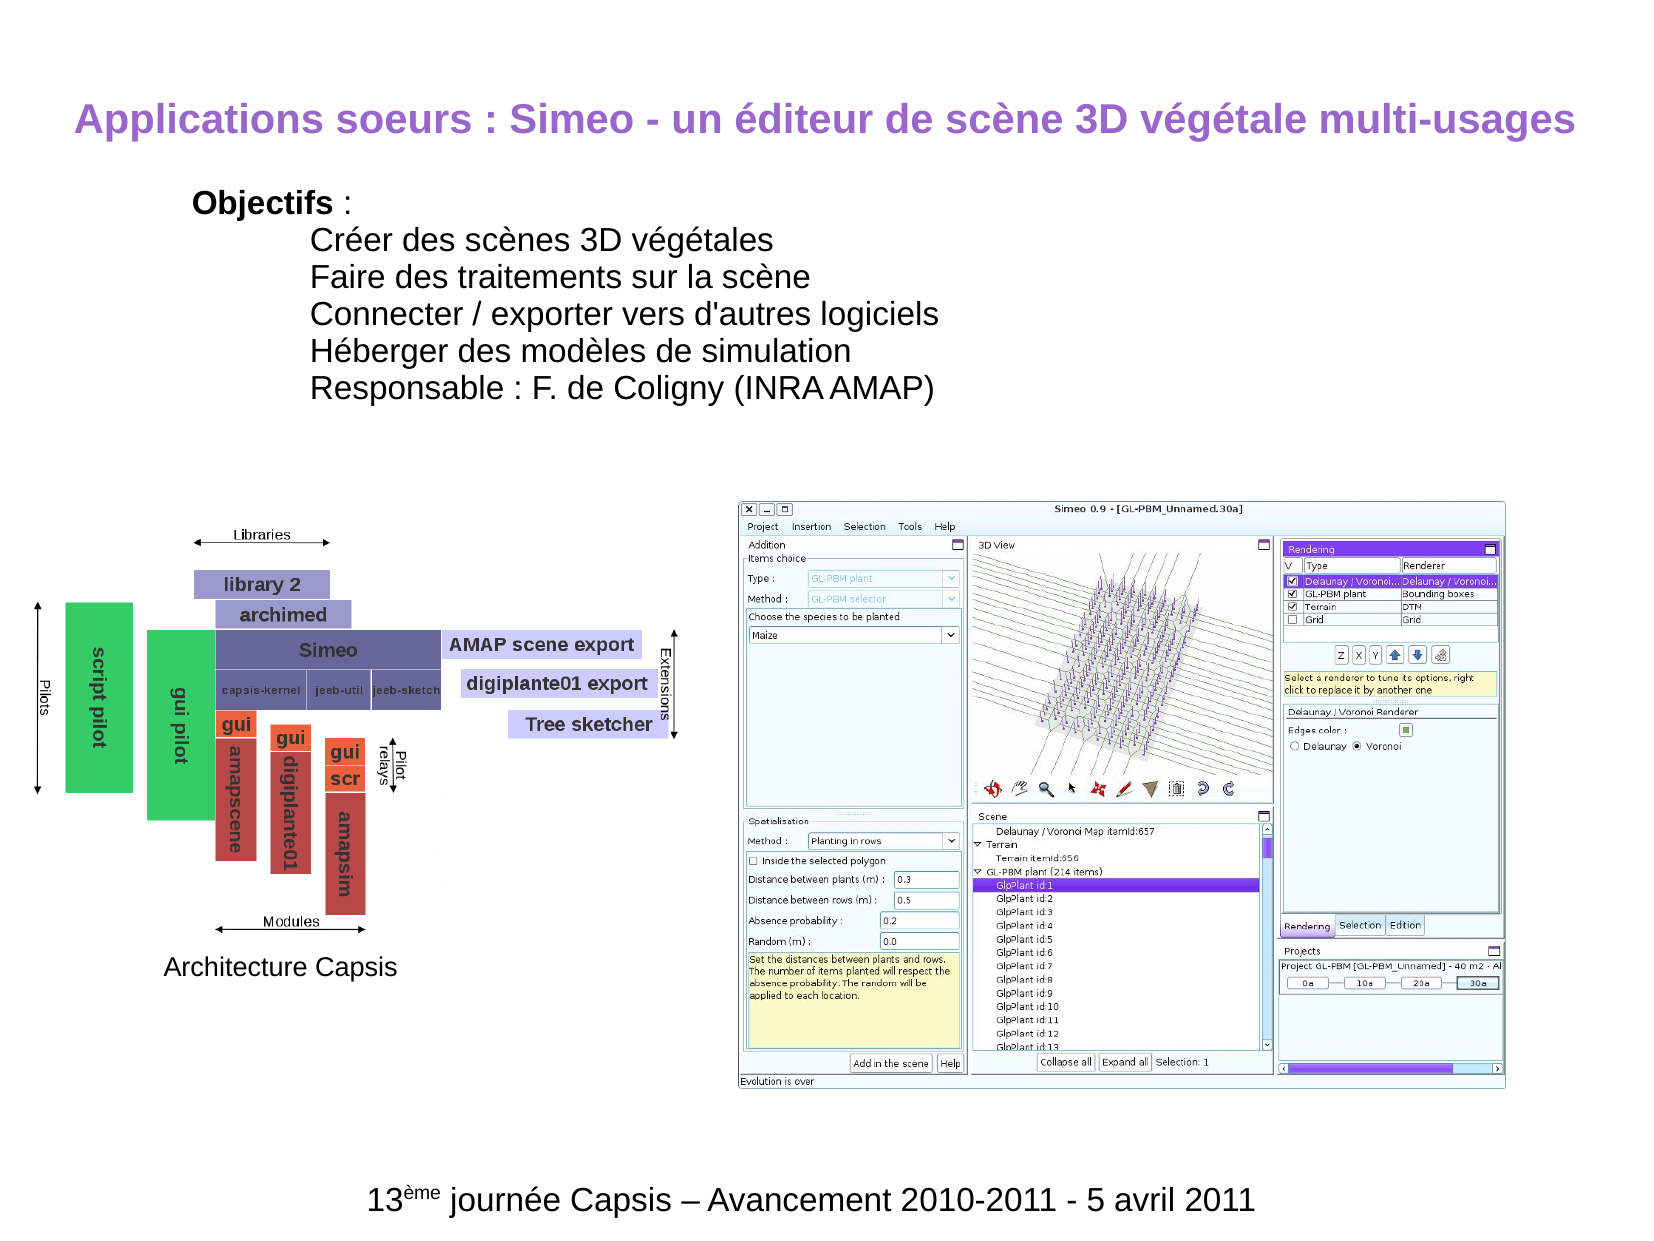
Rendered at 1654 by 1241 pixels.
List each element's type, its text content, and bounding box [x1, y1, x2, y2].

text_box Architecture Capsis [59, 944, 502, 994]
text_box Applications soeurs : Simeo - un éditeur de scène 3D végétale multi-usages [59, 88, 1625, 158]
text_box Objectifs : Créer des scènes 3D végétales Faire des traitements sur la scène Connecter / exporter vers d'autres logiciels Héberger des modèles de simulation Responsable : F. de Coligny (INRA AMAP) [177, 177, 1654, 566]
picture [25, 523, 683, 938]
picture [738, 501, 1506, 1089]
